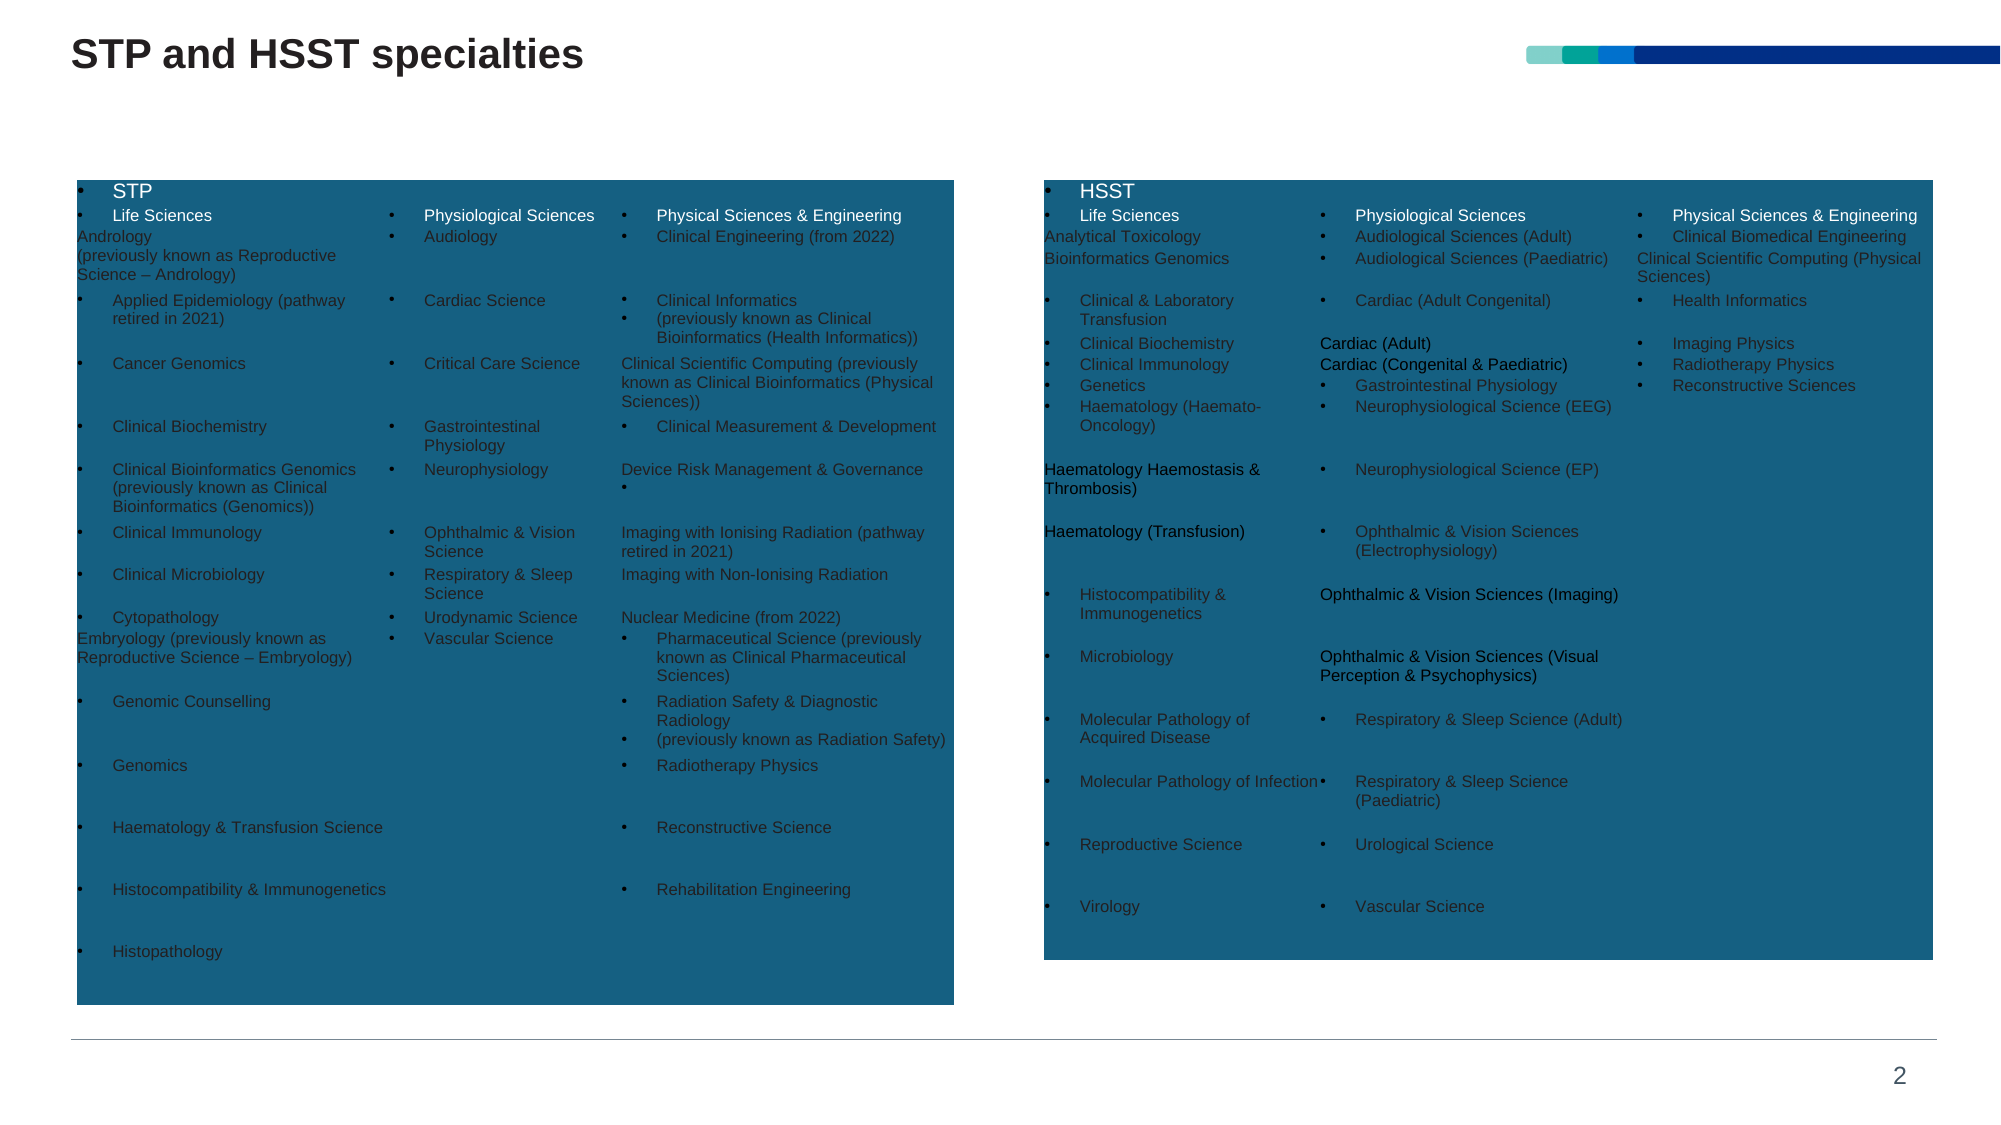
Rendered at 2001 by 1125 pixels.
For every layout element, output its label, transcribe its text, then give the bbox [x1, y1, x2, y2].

table_cell Neurophysiological Science (EEG) [1320, 398, 1637, 460]
table_cell Analytical Toxicology [1044, 228, 1320, 249]
table_cell Virology [1044, 897, 1320, 960]
table_cell Urological Science [1320, 835, 1637, 897]
table_cell Life Sciences [77, 206, 389, 227]
table_cell [1637, 773, 1933, 835]
table_cell Cardiac (Adult) [1320, 334, 1637, 355]
table_cell [1637, 460, 1933, 523]
table_cell Critical Care Science [389, 354, 621, 418]
table_cell [1637, 523, 1933, 585]
table_cell Clinical Biomedical Engineering [1637, 228, 1933, 249]
table_cell [1637, 648, 1933, 710]
table_cell Reproductive Science [1044, 835, 1320, 897]
table_cell Ophthalmic & Vision Science [389, 523, 621, 566]
table_cell Clinical Microbiology [77, 566, 389, 608]
table_cell Rehabilitation Engineering [621, 880, 954, 943]
table_cell Respiratory & Sleep Science [389, 566, 621, 608]
table_cell Haematology Haemostasis & Thrombosis) [1044, 460, 1320, 523]
table_cell Cardiac (Adult Congenital) [1320, 291, 1637, 334]
table_cell [1637, 835, 1933, 897]
table_cell Cancer Genomics [77, 354, 389, 418]
table_cell Clinical Scientific Computing (Physical Sciences) [1637, 249, 1933, 291]
table_cell Reconstructive Science [621, 818, 954, 880]
table_cell [389, 756, 621, 818]
table_cell Embryology (previously known as Reproductive Science – Embryology) [77, 629, 389, 693]
table_cell [389, 943, 621, 1005]
table_cell Physiological Sciences [1320, 206, 1637, 228]
table_cell Clinical Immunology [77, 523, 389, 566]
table_cell Life Sciences [1044, 206, 1320, 228]
table_cell Genomics [77, 756, 389, 818]
table_cell Clinical Informatics (previously known as Clinical Bioinformatics (Health Informatics)) [621, 291, 954, 354]
table_cell Cardiac Science [389, 291, 621, 354]
table_cell Clinical Measurement & Development [621, 418, 954, 460]
table_cell Radiotherapy Physics [1637, 355, 1933, 376]
table_cell Reconstructive Sciences [1637, 376, 1933, 398]
table_cell Pharmaceutical Science (previously known as Clinical Pharmaceutical Sciences) [621, 629, 954, 693]
table_cell [1637, 897, 1933, 960]
table_cell Imaging Physics [1637, 334, 1933, 355]
table_cell Clinical Biochemistry [77, 418, 389, 460]
table_cell [1637, 398, 1933, 460]
table_cell Clinical Engineering (from 2022) [621, 227, 954, 291]
table_cell Haematology (Transfusion) [1044, 523, 1320, 585]
table_cell Respiratory & Sleep Science (Adult) [1320, 710, 1637, 773]
table_cell Clinical Immunology [1044, 355, 1320, 376]
table_cell Vascular Science [1320, 897, 1637, 960]
table_cell Molecular Pathology of Infection [1044, 773, 1320, 835]
table_cell Ophthalmic & Vision Sciences (Visual Perception & Psychophysics) [1320, 648, 1637, 710]
table_cell [389, 693, 621, 756]
table_cell Gastrointestinal Physiology [389, 418, 621, 460]
table_header STP [77, 180, 954, 206]
table_cell Ophthalmic & Vision Sciences (Imaging) [1320, 585, 1637, 648]
table_header HSST [1044, 180, 1933, 206]
table_cell Neurophysiological Science (EP) [1320, 460, 1637, 523]
table_cell Radiation Safety & Diagnostic Radiology (previously known as Radiation Safety) [621, 693, 954, 756]
table_cell Audiology [389, 227, 621, 291]
table_cell Device Risk Management & Governance [621, 460, 954, 523]
table_cell Clinical Scientific Computing (previously known as Clinical Bioinformatics (Physical Sciences)) [621, 354, 954, 418]
table_cell Neurophysiology [389, 460, 621, 523]
table_cell Microbiology [1044, 648, 1320, 710]
table_cell Vascular Science [389, 629, 621, 693]
table_cell Imaging with Ionising Radiation (pathway retired in 2021) [621, 523, 954, 566]
title STP and HSST specialties [70, 32, 1513, 79]
table_cell Respiratory & Sleep Science (Paediatric) [1320, 773, 1637, 835]
table_cell Histopathology [77, 943, 389, 1005]
table_cell Bioinformatics Genomics [1044, 249, 1320, 291]
table_cell [389, 818, 621, 880]
table_cell Health Informatics [1637, 291, 1933, 334]
table_cell Audiological Sciences (Adult) [1320, 228, 1637, 249]
table_cell Genomic Counselling [77, 693, 389, 756]
table_cell Molecular Pathology of Acquired Disease [1044, 710, 1320, 773]
table_cell Haematology (Haemato-Oncology) [1044, 398, 1320, 460]
table_cell Histocompatibility & Immunogenetics [77, 880, 389, 943]
table_cell Clinical Bioinformatics Genomics (previously known as Clinical Bioinformatics (Genomics)) [77, 460, 389, 523]
table_cell Genetics [1044, 376, 1320, 398]
table_cell Imaging with Non-Ionising Radiation [621, 566, 954, 608]
table_cell Applied Epidemiology (pathway retired in 2021) [77, 291, 389, 354]
table_cell Andrology (previously known as Reproductive Science – Andrology) [77, 227, 389, 291]
table_cell [1637, 585, 1933, 648]
table_cell Physical Sciences & Engineering [621, 206, 954, 227]
table_cell Cardiac (Congenital & Paediatric) [1320, 355, 1637, 376]
table_cell Clinical Biochemistry [1044, 334, 1320, 355]
table_cell Physical Sciences & Engineering [1637, 206, 1933, 228]
table_cell Radiotherapy Physics [621, 756, 954, 818]
table_cell Clinical & Laboratory Transfusion [1044, 291, 1320, 334]
table_cell Physiological Sciences [389, 206, 621, 227]
table_cell [389, 880, 621, 943]
table_cell Ophthalmic & Vision Sciences (Electrophysiology) [1320, 523, 1637, 585]
table_cell Gastrointestinal Physiology [1320, 376, 1637, 398]
table_cell Audiological Sciences (Paediatric) [1320, 249, 1637, 291]
table_cell [1637, 710, 1933, 773]
table_cell Cytopathology [77, 608, 389, 629]
table_cell Histocompatibility & Immunogenetics [1044, 585, 1320, 648]
table_cell Urodynamic Science [389, 608, 621, 629]
table_cell [621, 943, 954, 1005]
table_cell Haematology & Transfusion Science [77, 818, 389, 880]
table_cell Nuclear Medicine (from 2022) [621, 608, 954, 629]
